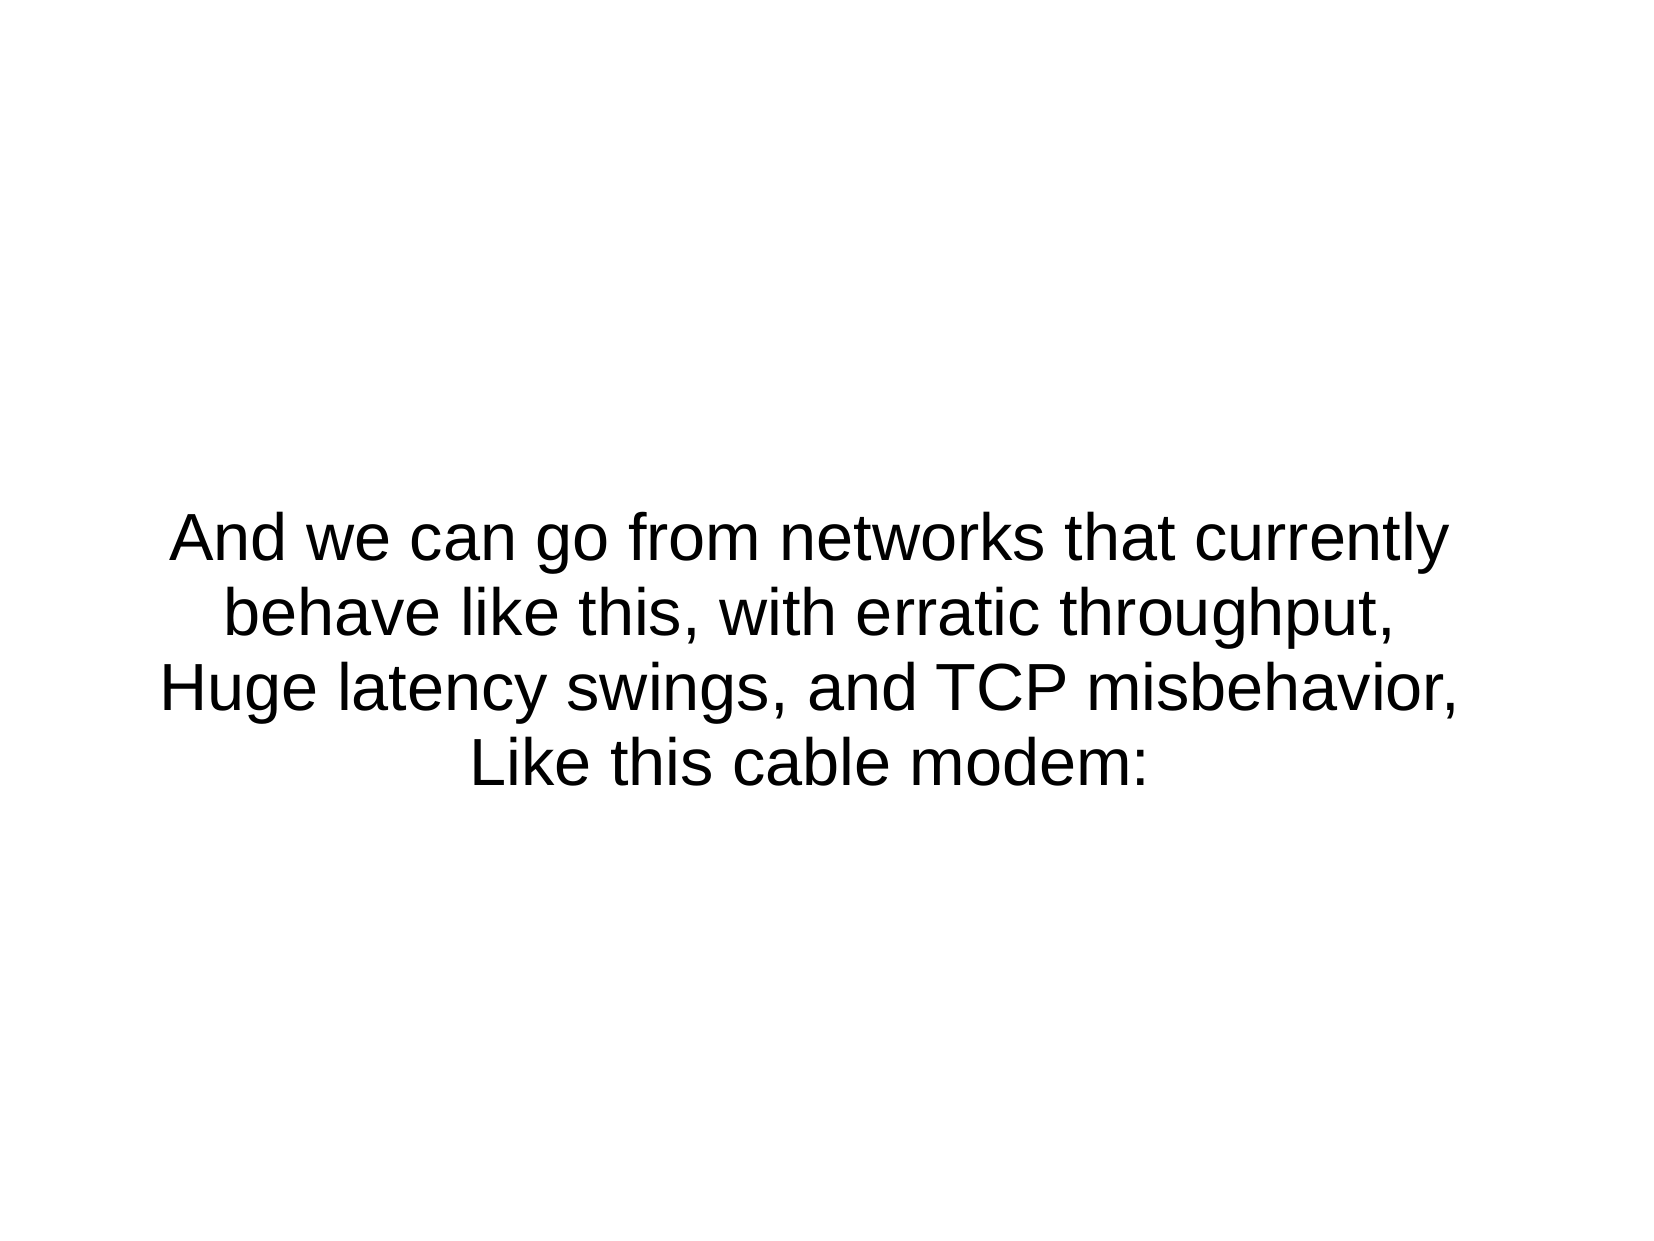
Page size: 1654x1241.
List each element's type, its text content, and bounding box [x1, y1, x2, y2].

subtitle And we can go from networks that currently behave like this, with erratic throughput, Huge latency swings, and TCP misbehavior, Like this cable modem: [82, 290, 1538, 1010]
